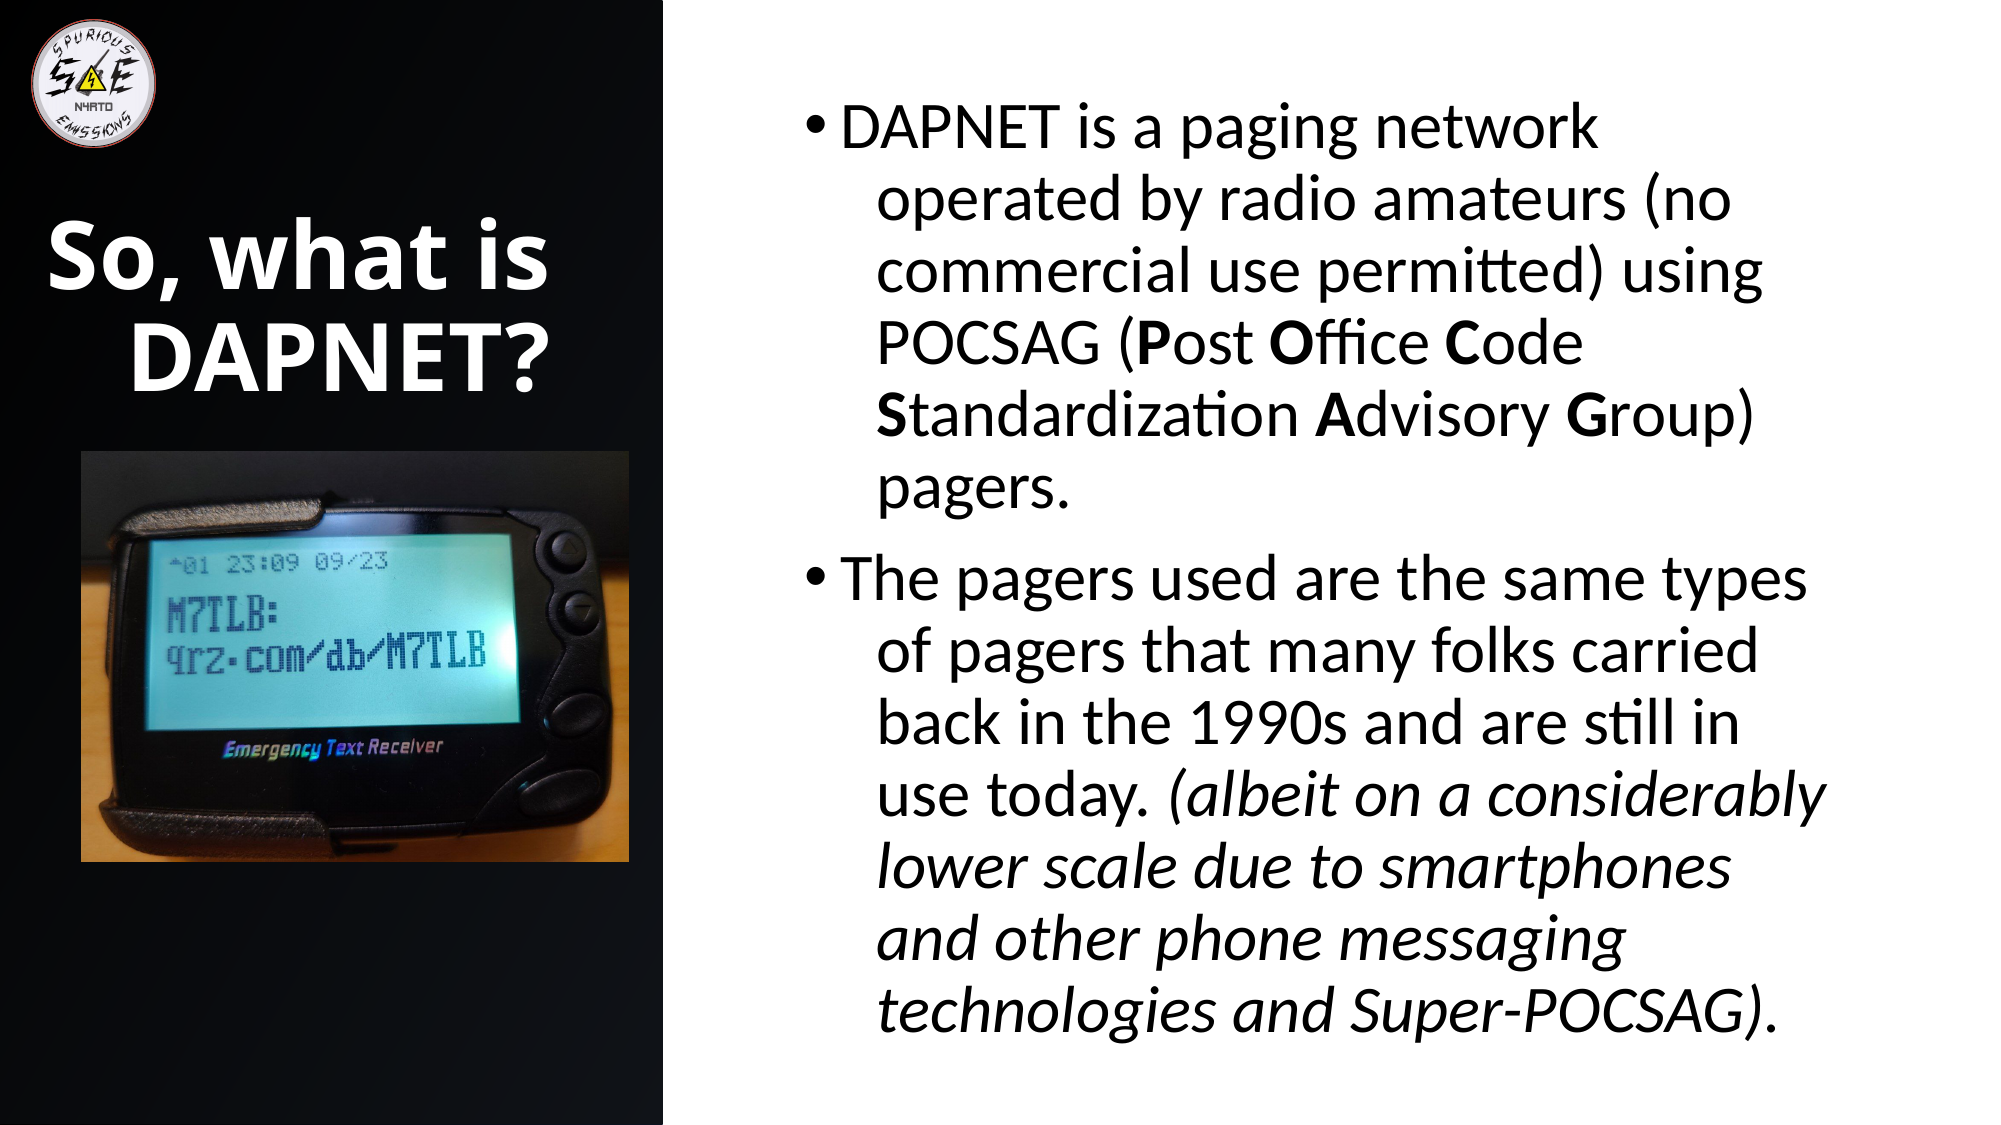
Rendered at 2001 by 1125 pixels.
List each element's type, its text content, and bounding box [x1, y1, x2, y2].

picture [81, 451, 629, 862]
picture [31, 19, 156, 148]
title So, what is DAPNET? [31, 146, 602, 420]
list DAPNET is a paging network operated by radio amateurs (no commercial use permitted) using POCSAG (Post Office Code Standardization Advisory Group) pagers. The pagers used are the same types of pagers that many folks carried back in the 1990s and are still in use today. (albeit on a considerably lower scale due to smartphones and other phone messaging technologies and Super-POCSAG). [789, 83, 1865, 1115]
text_box [0, 0, 2000, 1125]
